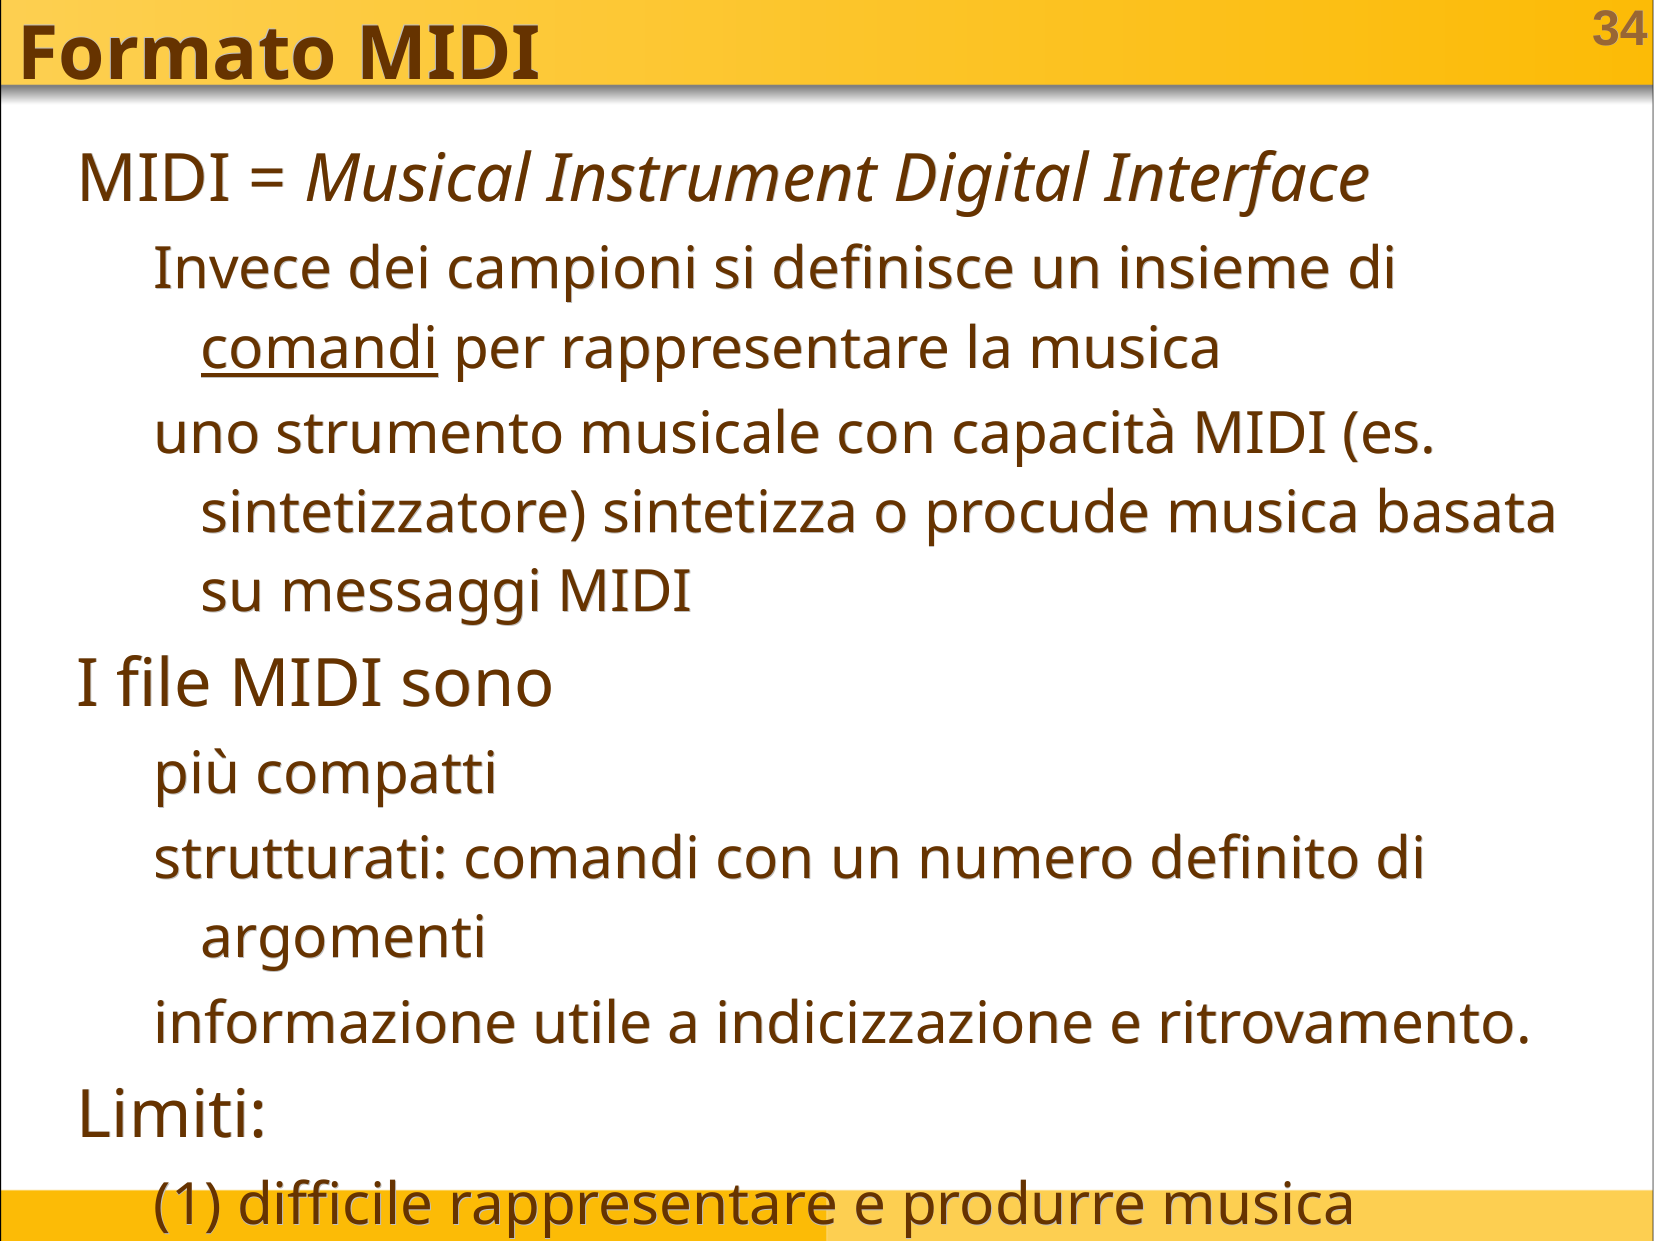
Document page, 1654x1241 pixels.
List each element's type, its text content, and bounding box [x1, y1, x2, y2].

title Formato MIDI [0, 0, 1477, 87]
picture [0, 0, 1654, 1241]
list MIDI = Musical Instrument Digital Interface Invece dei campioni si definisce un insieme di comandi per rappresentare la musica uno strumento musicale con capacità MIDI (es. sintetizzatore) sintetizza o procude musica basata su messaggi MIDI I file MIDI sono più compatti strutturati: comandi con un numero definito di argomenti informazione utile a indicizzazione e ritrovamento. Limiti: (1) difficile rappresentare e produrre musica complessa (es. polifonica) (2) sintetizzatori diversi producono suoni diversi (timbro) per gli stessi dati MIDI usando diverse tavolozzoe (palette) audio palettes dette (patch) [59, 129, 1595, 1241]
